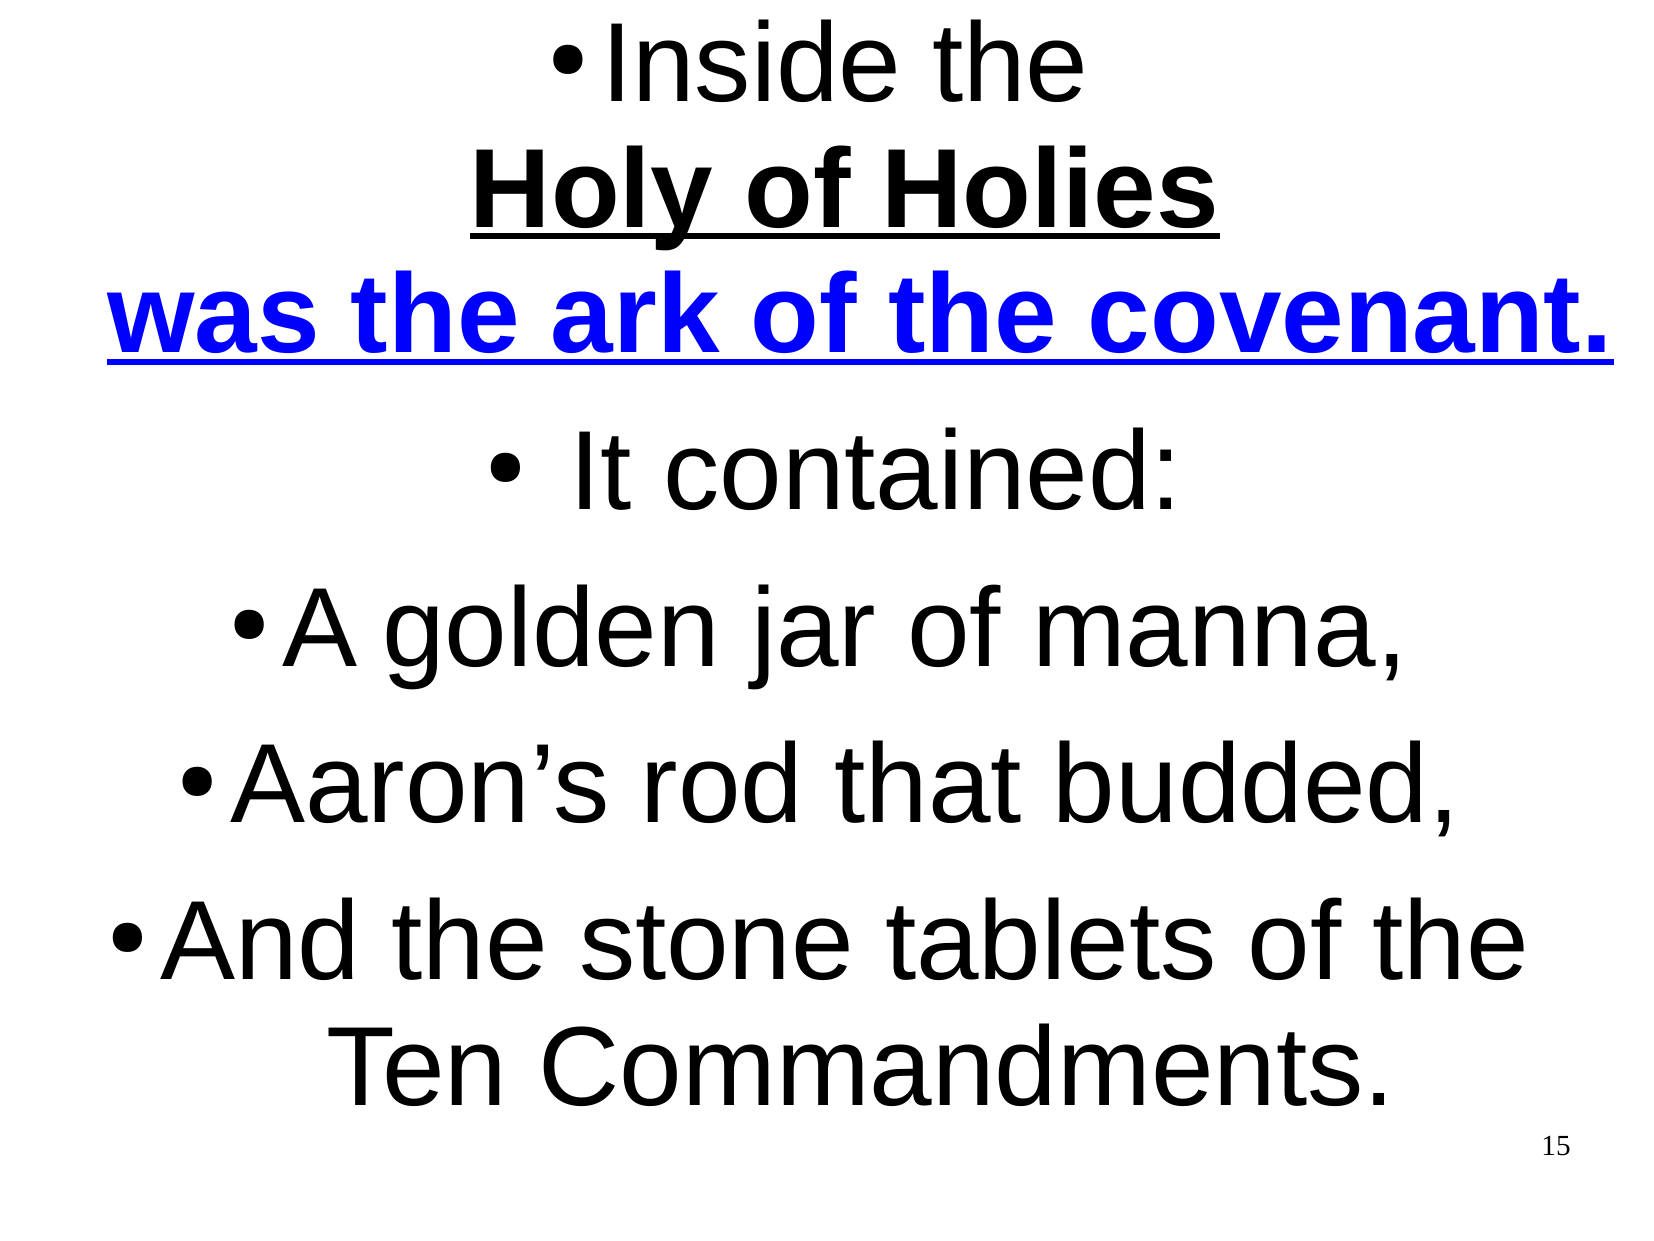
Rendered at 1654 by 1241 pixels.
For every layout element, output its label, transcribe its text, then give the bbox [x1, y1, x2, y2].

list Inside the Holy of Holies was the ark of the covenant. It contained: A golden jar of manna, Aaron’s rod that budded, And the stone tablets of the Ten Commandments. [0, 0, 1651, 1238]
